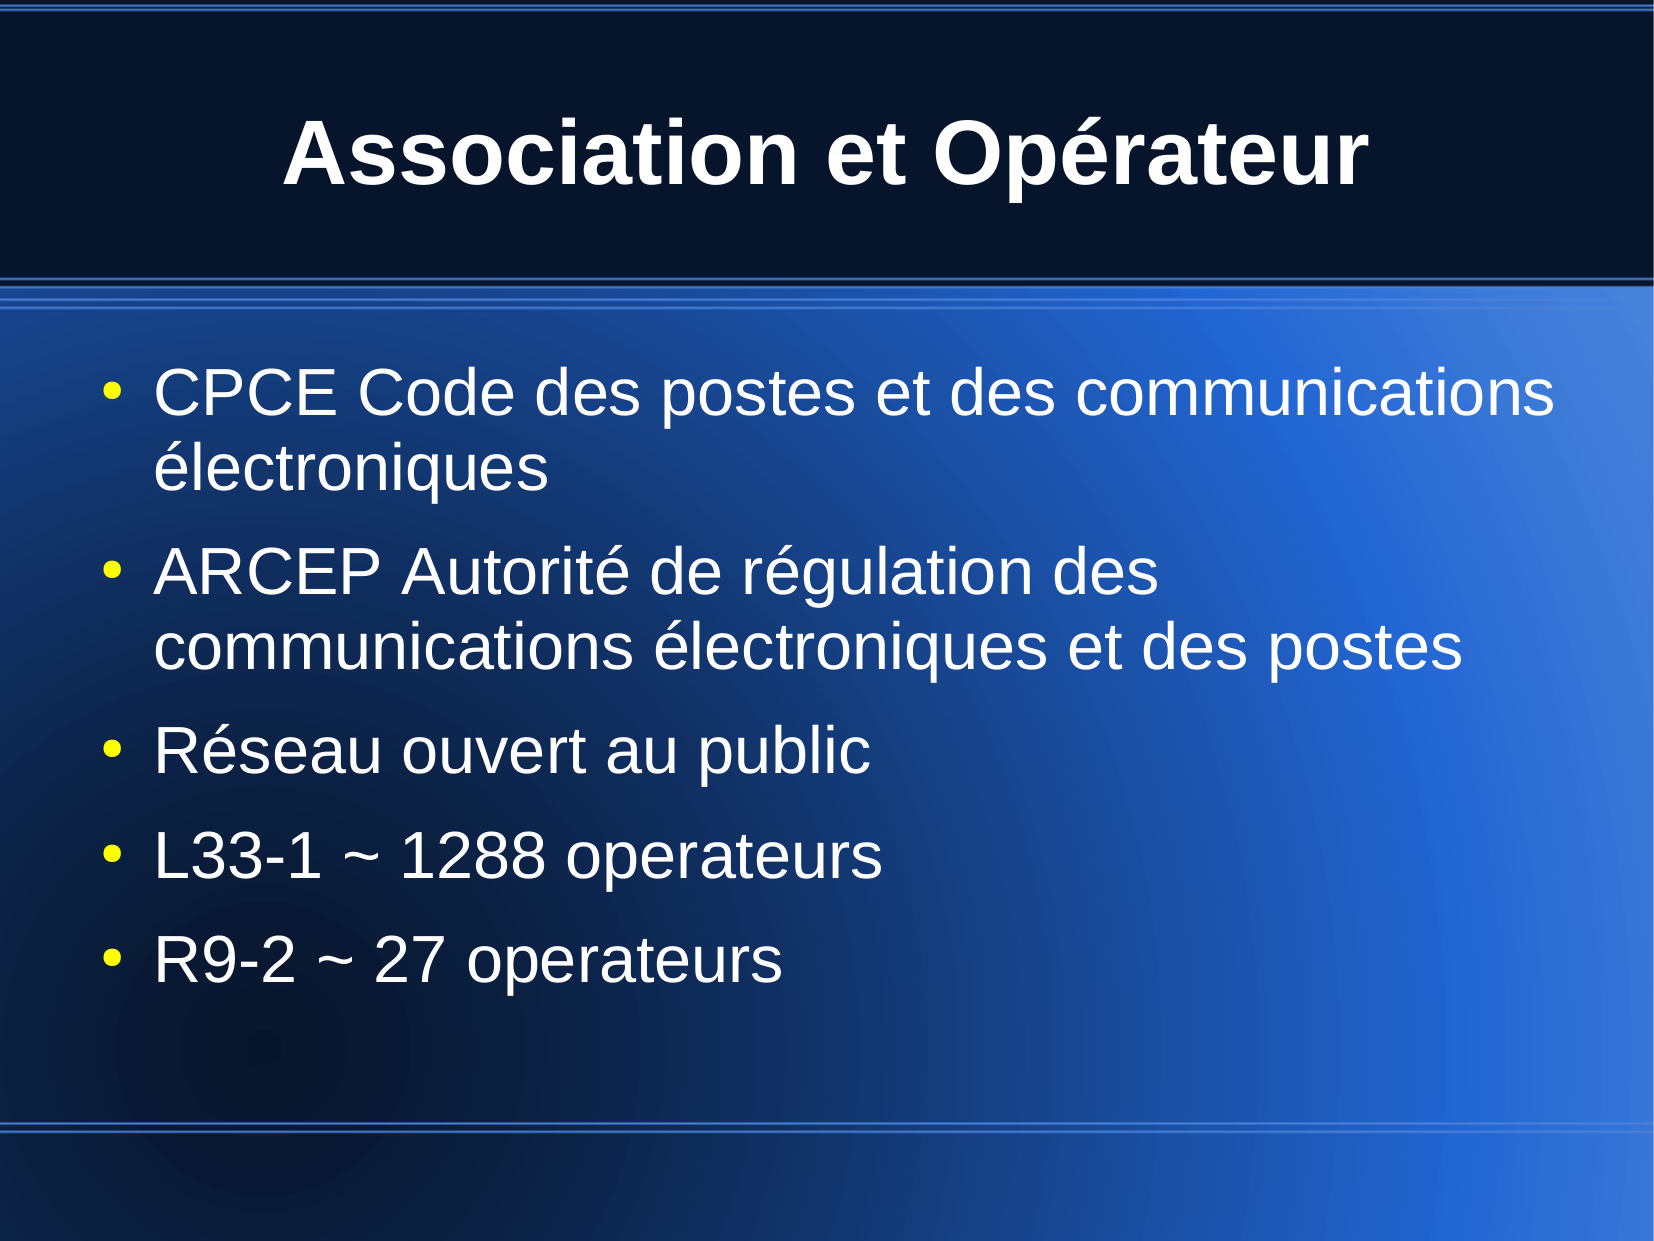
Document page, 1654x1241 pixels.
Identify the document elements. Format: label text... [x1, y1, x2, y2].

list CPCE Code des postes et des communications électroniques ARCEP Autorité de régulation des communications électroniques et des postes Réseau ouvert au public L33-1 ~ 1288 operateurs R9-2 ~ 27 operateurs [82, 355, 1571, 1159]
picture [0, 0, 1654, 1241]
title Association et Opérateur [82, 56, 1571, 250]
